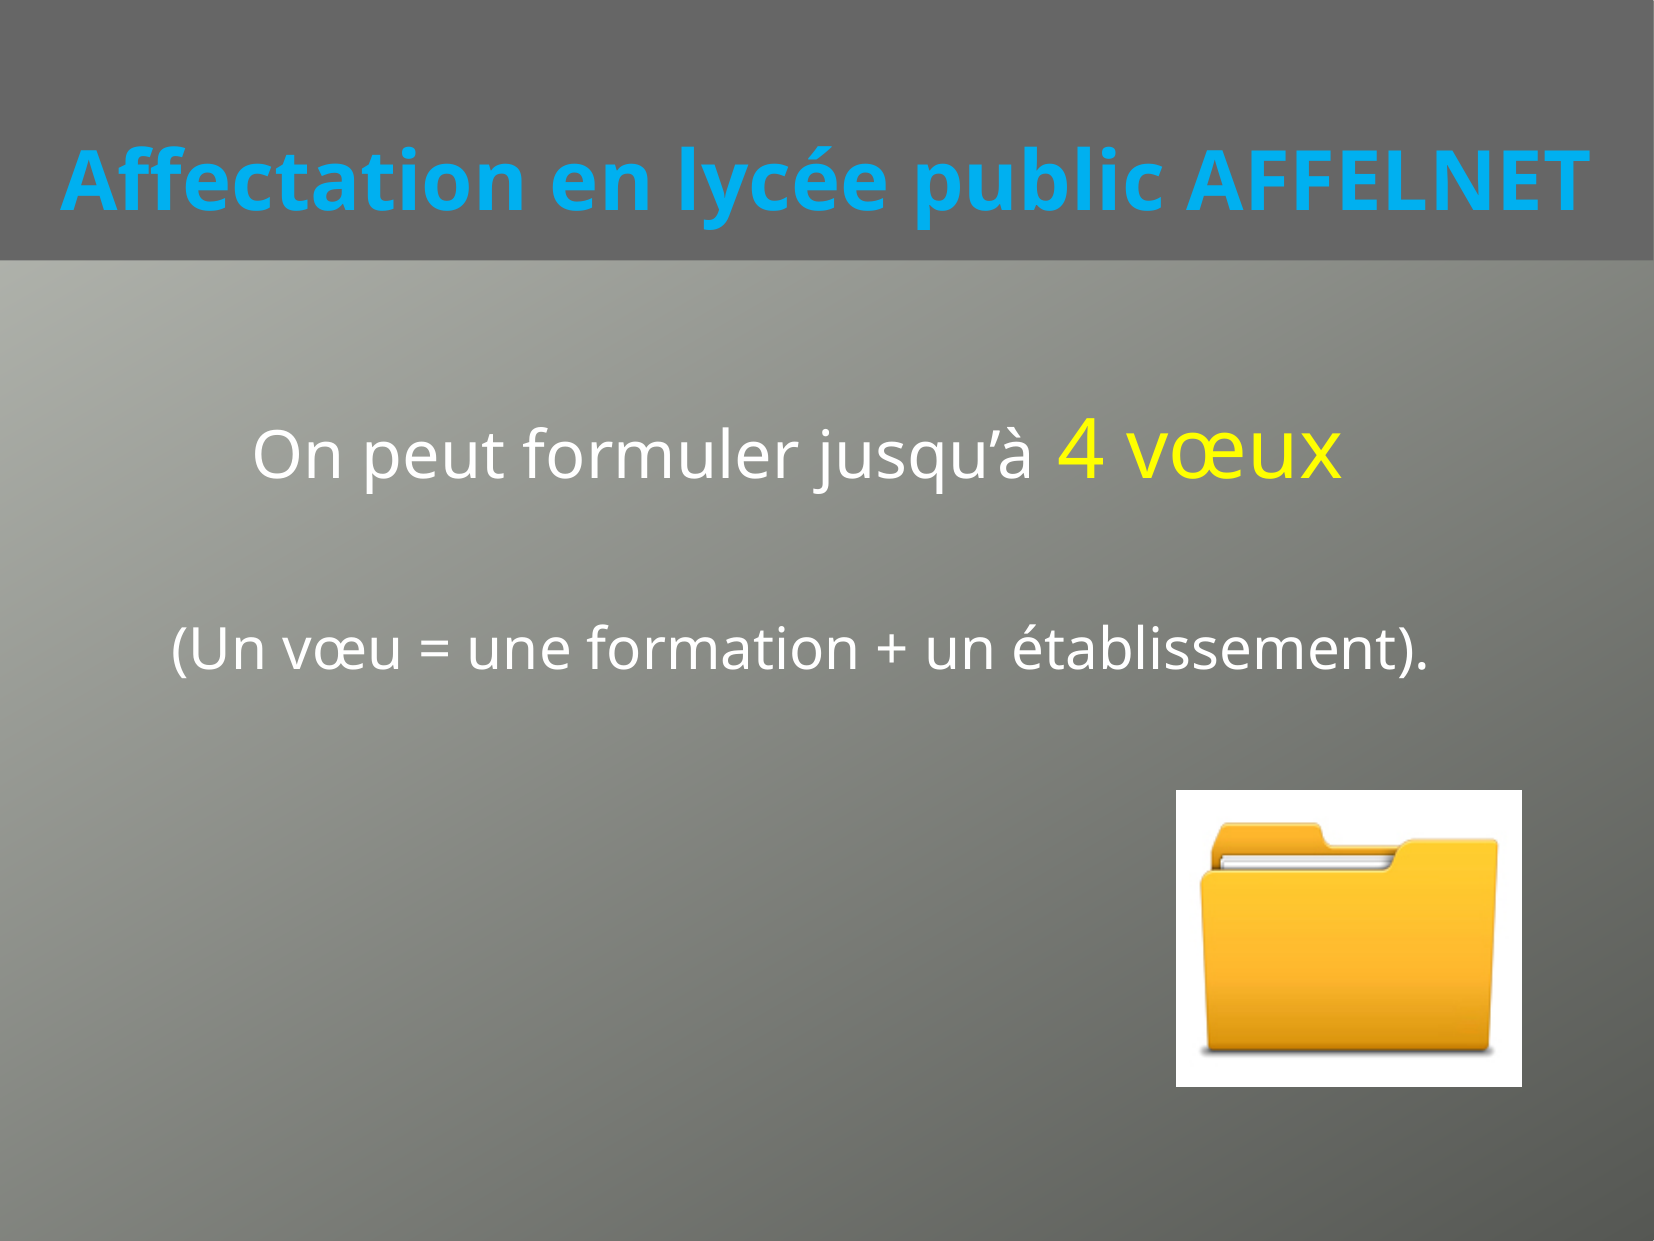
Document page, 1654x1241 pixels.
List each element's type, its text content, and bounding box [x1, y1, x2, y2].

picture [1176, 790, 1522, 1088]
text_box Affectation en lycée public AFFELNET [0, 0, 1654, 261]
text_box (Un vœu = une formation + un établissement). [156, 603, 1508, 698]
text_box On peut formuler jusqu’à 4 vœux [48, 381, 1546, 511]
